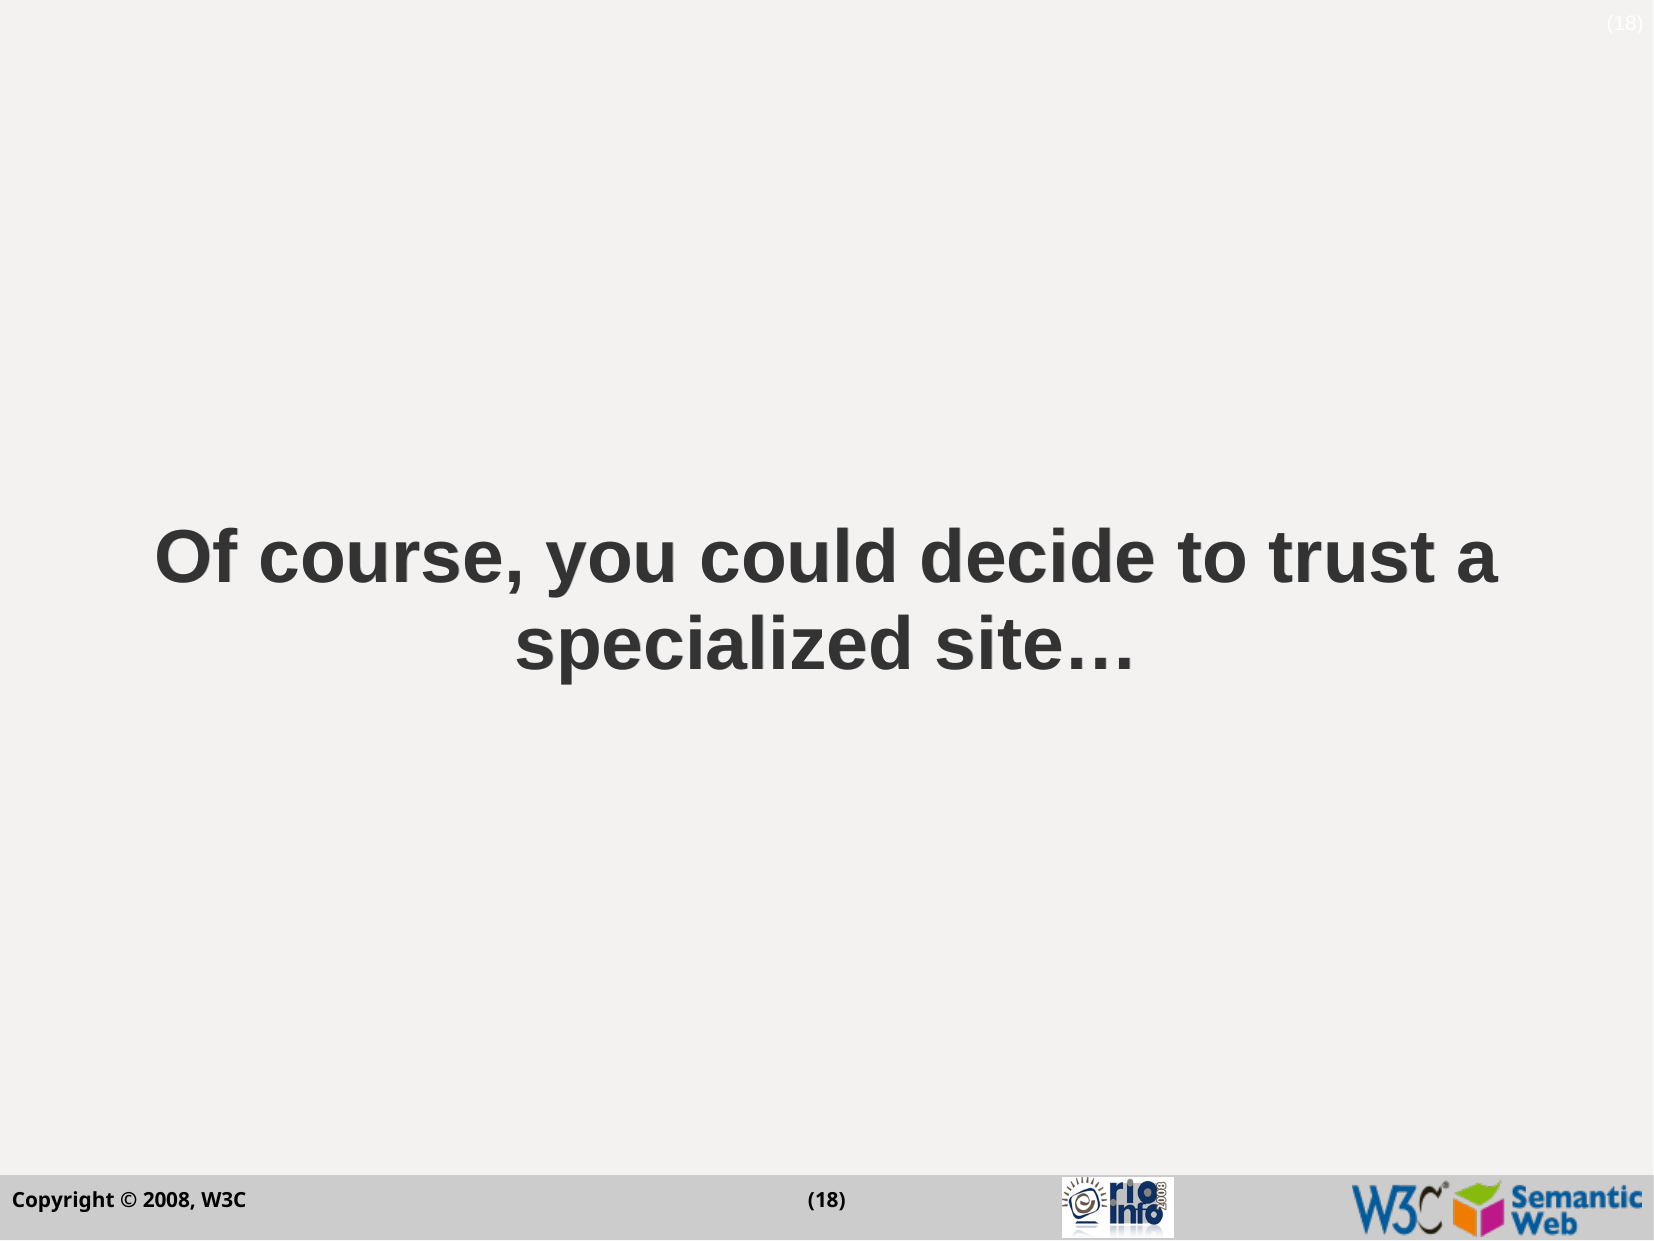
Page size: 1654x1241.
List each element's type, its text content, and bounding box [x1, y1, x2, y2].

picture [1352, 1178, 1642, 1237]
title Of course, you could decide to trust a specialized site… [59, 512, 1595, 684]
picture [1062, 1177, 1174, 1238]
